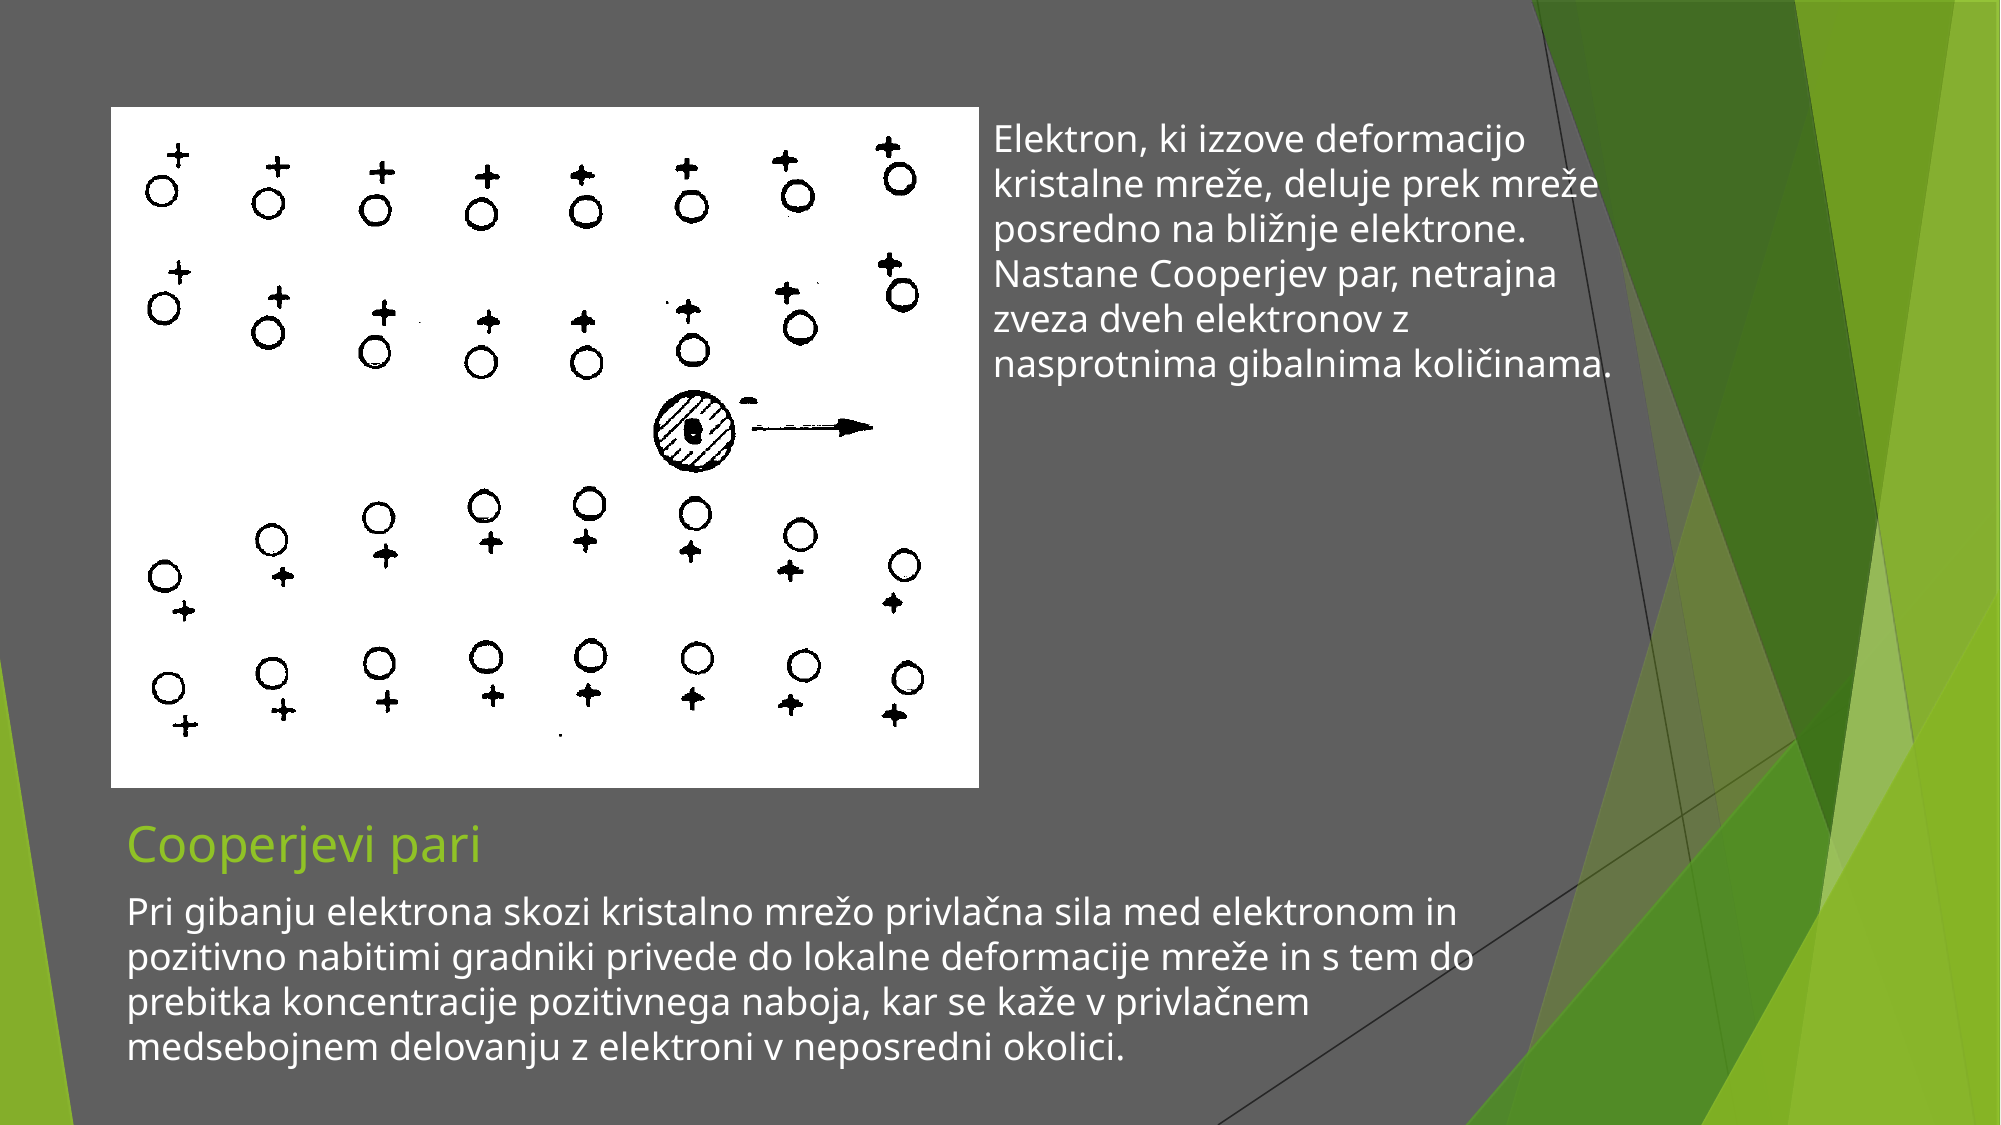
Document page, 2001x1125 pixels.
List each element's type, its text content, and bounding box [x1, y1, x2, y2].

picture [111, 107, 978, 788]
text_box Elektron, ki izzove deformacijo kristalne mreže, deluje prek mreže posredno na bližnje elektrone. Nastane Cooperjev par, netrajna zveza dveh elektronov z nasprotnima gibalnima količinama. [978, 107, 1643, 788]
list Pri gibanju elektrona skozi kristalno mrežo privlačna sila med elektronom in pozitivno nabitimi gradniki privede do lokalne deformacije mreže in s tem do prebitka koncentracije pozitivnega naboja, kar se kaže v privlačnem medsebojnem delovanju z elektroni v neposredni okolici. [111, 880, 1522, 1100]
title Cooperjevi pari [111, 788, 1522, 880]
